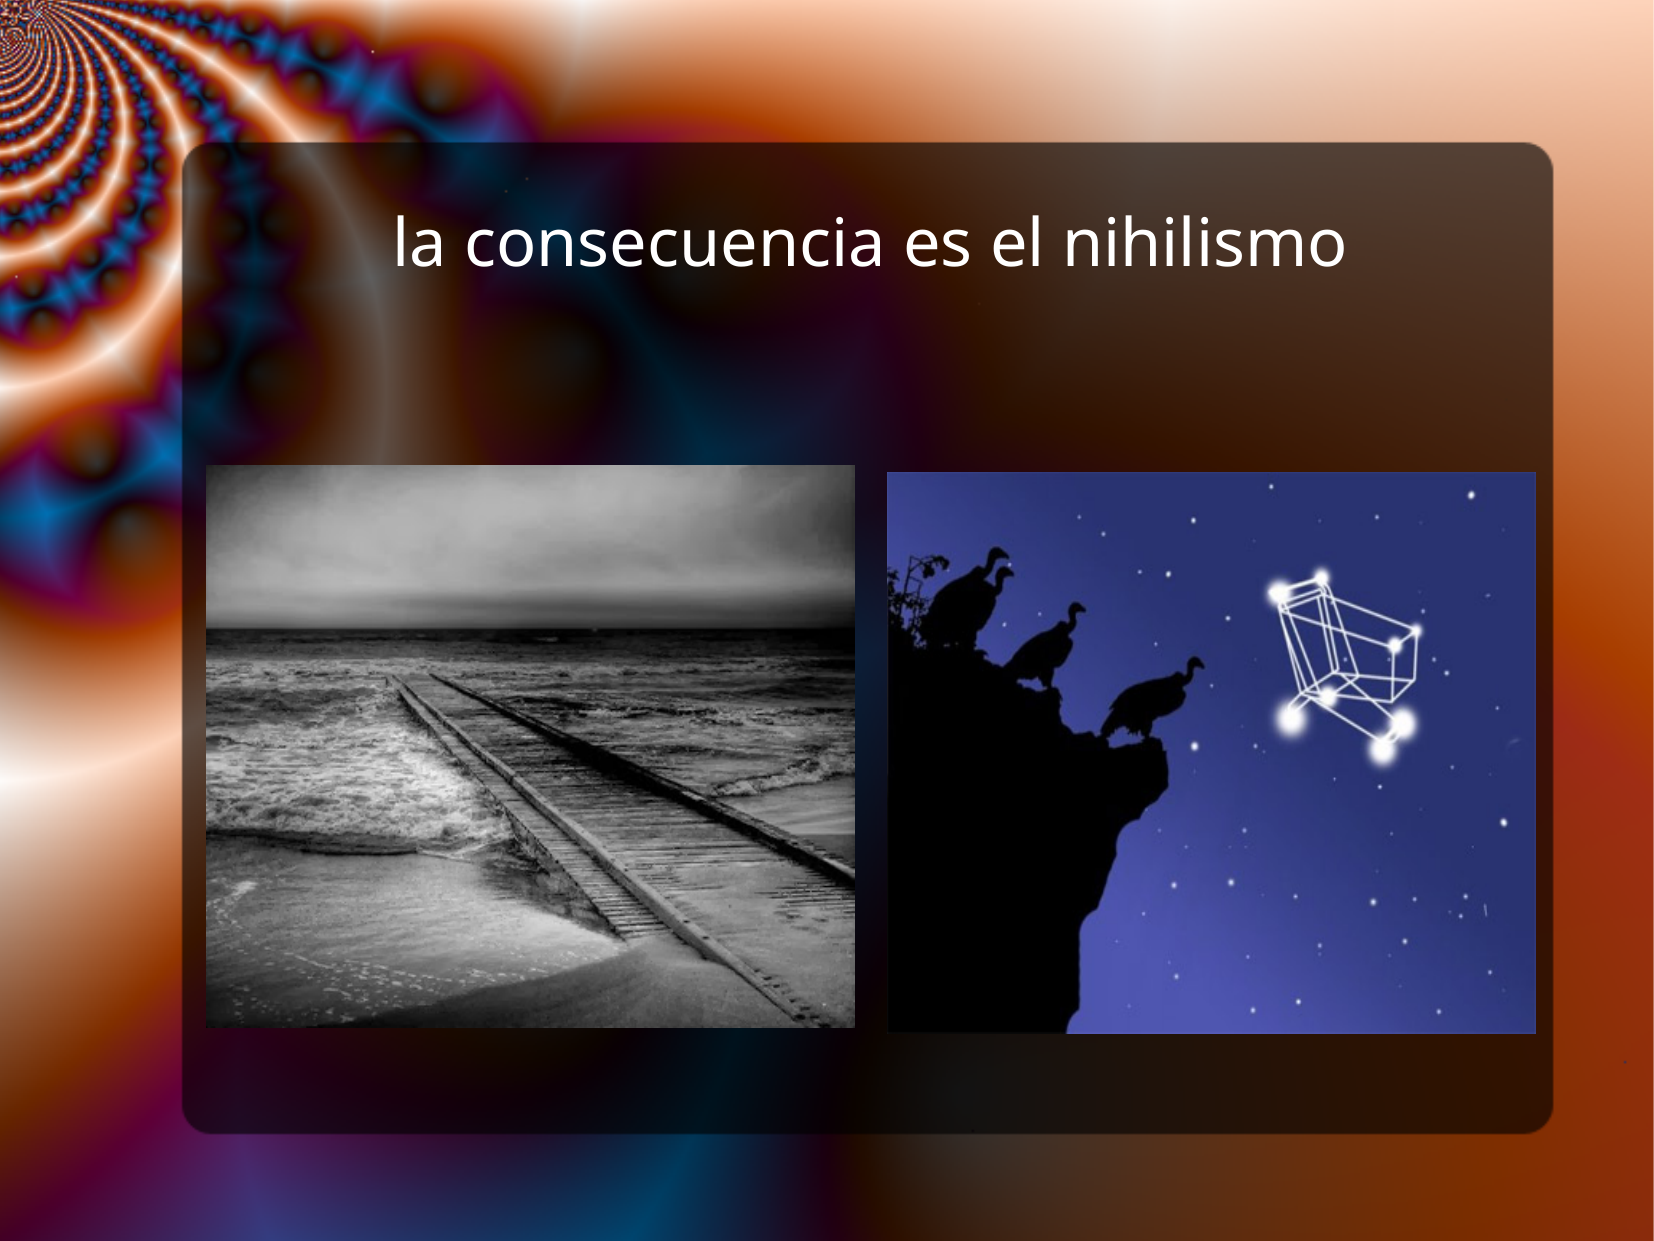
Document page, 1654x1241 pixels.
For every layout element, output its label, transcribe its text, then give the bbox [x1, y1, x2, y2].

title la consecuencia es el nihilismo [206, 156, 1536, 325]
picture [0, 0, 1654, 1241]
